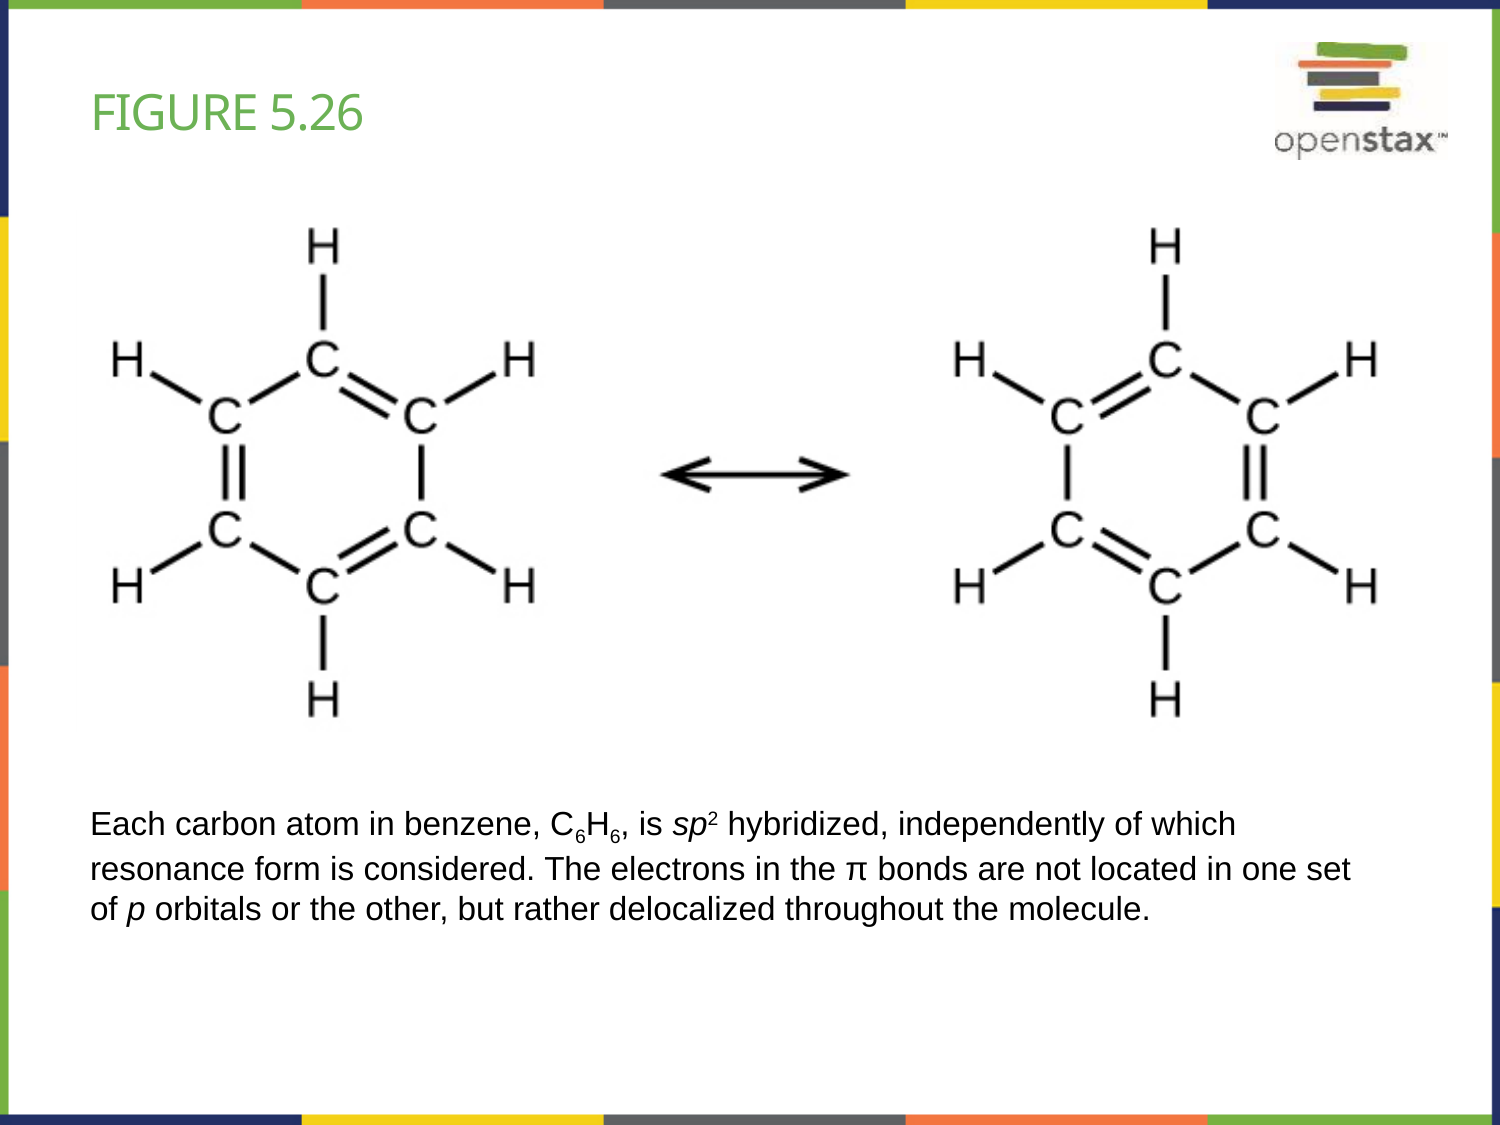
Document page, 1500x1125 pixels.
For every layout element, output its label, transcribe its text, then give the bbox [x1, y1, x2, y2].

list Each carbon atom in benzene, C6H6, is sp2 hybridized, independently of which resonance form is considered. The electrons in the π bonds are not located in one set of p orbitals or the other, but rather delocalized throughout the molecule. [75, 794, 1398, 986]
picture [0, 0, 1500, 1125]
title Figure 5.26 [75, 39, 1398, 148]
